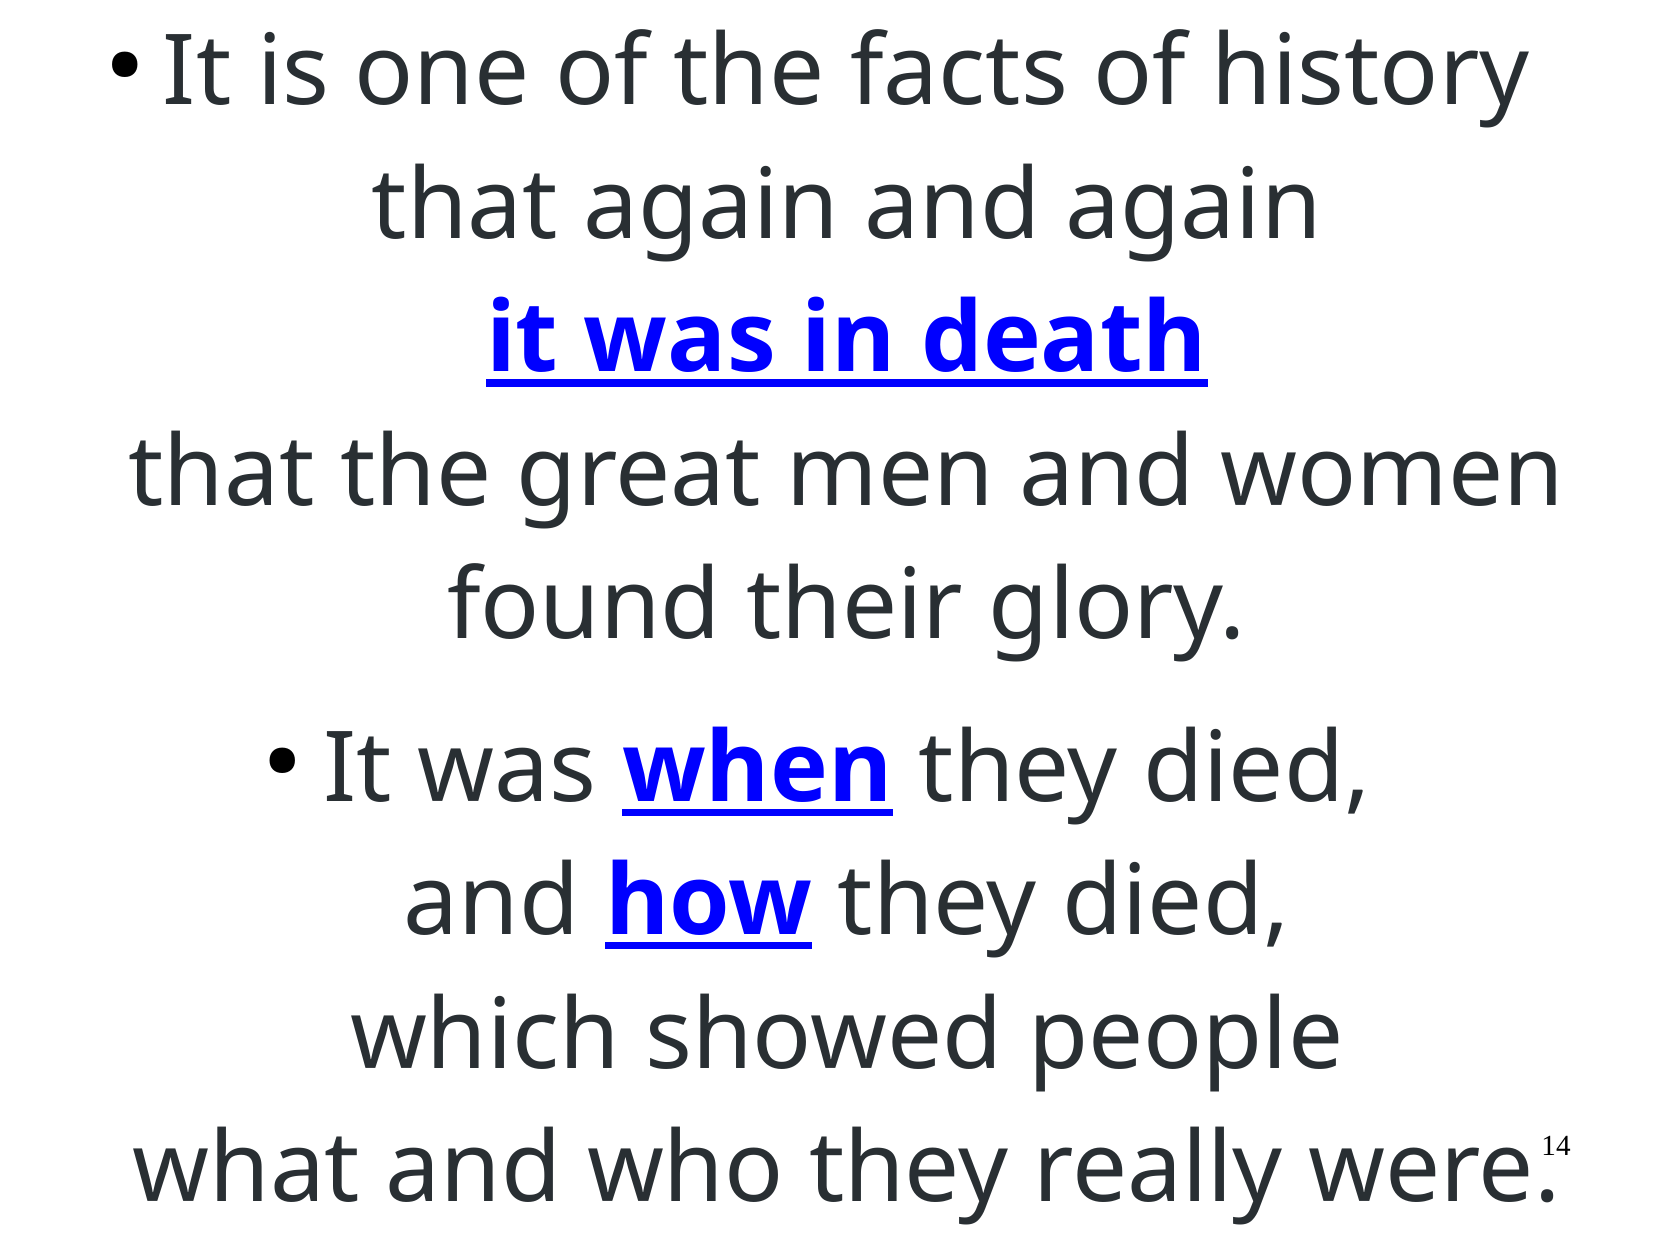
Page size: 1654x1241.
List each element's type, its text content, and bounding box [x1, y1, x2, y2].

list It is one of the facts of history that again and again it was in death that the great men and women found their glory. It was when they died, and how they died, which showed people what and who they really were. [0, 0, 1651, 1238]
